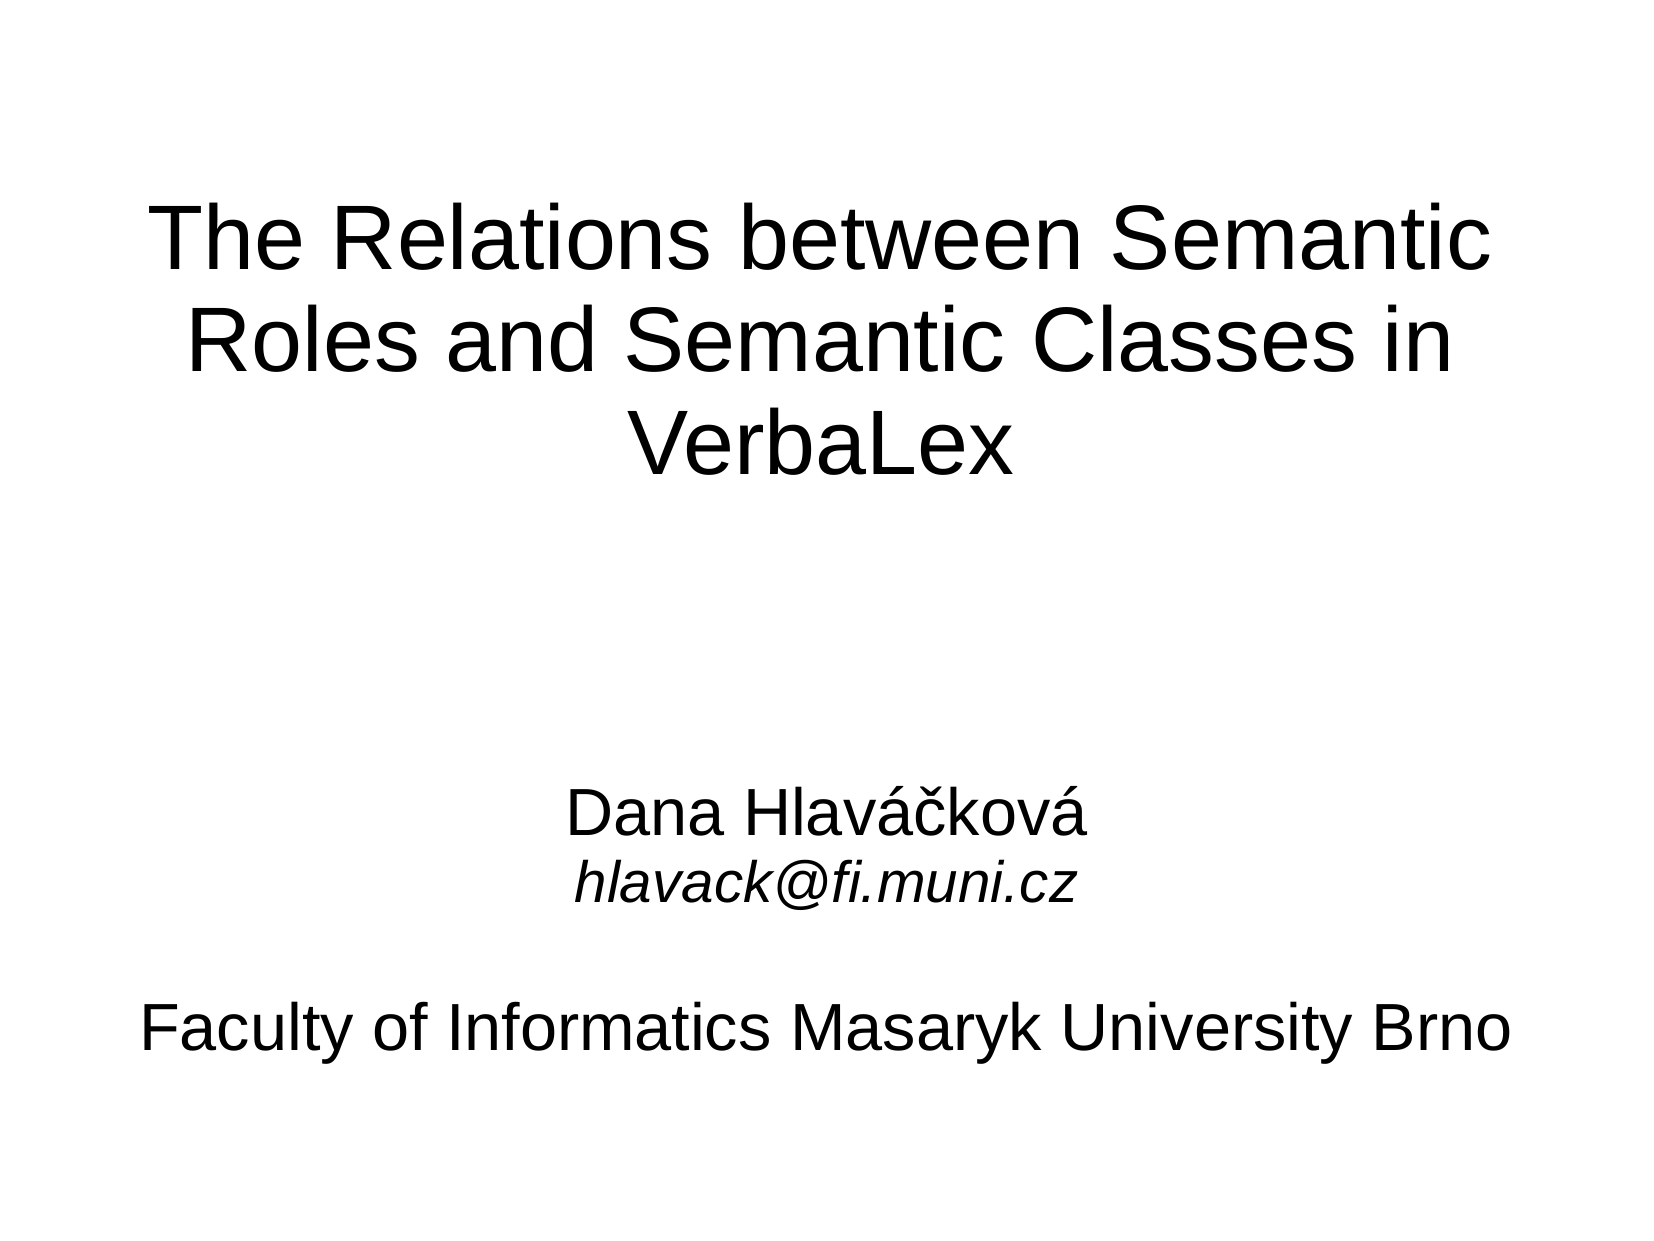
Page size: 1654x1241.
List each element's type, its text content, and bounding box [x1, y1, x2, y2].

title The Relations between Semantic Roles and Semantic Classes in VerbaLex [76, 88, 1565, 592]
subtitle Dana Hlaváčková hlavack@fi.muni.cz Faculty of Informatics Masaryk University Brno [82, 738, 1571, 1102]
